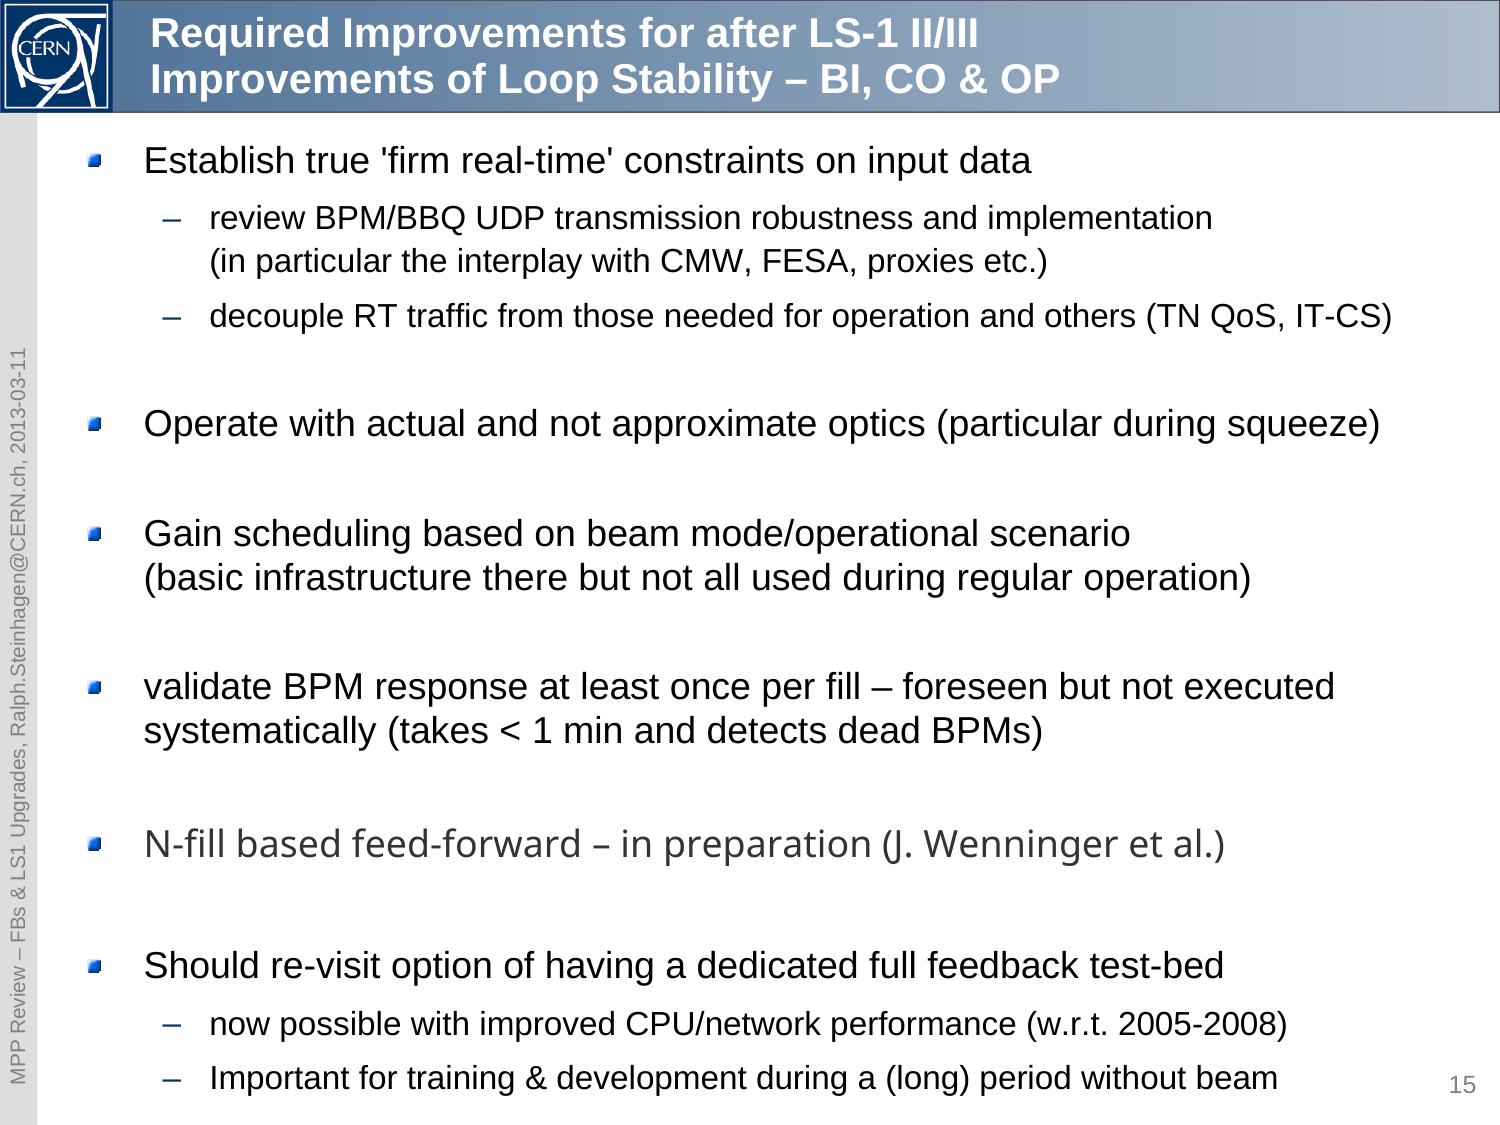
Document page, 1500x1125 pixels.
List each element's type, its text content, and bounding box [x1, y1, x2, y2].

list Establish true 'firm real-time' constraints on input data review BPM/BBQ UDP transmission robustness and implementation (in particular the interplay with CMW, FESA, proxies etc.) decouple RT traffic from those needed for operation and others (TN QoS, IT-CS) Operate with actual and not approximate optics (particular during squeeze) Gain scheduling based on beam mode/operational scenario (basic infrastructure there but not all used during regular operation) validate BPM response at least once per fill – foreseen but not executed systematically (takes < 1 min and detects dead BPMs) N-fill based feed-forward – in preparation (J. Wenninger et al.) Should re-visit option of having a dedicated full feedback test-bed now possible with improved CPU/network performance (w.r.t. 2005-2008) Important for training & development during a (long) period without beam [87, 137, 1438, 1082]
title Required Improvements for after LS-1 II/III Improvements of Loop Stability – BI, CO & OP [150, 0, 1201, 113]
picture [0, 0, 113, 113]
